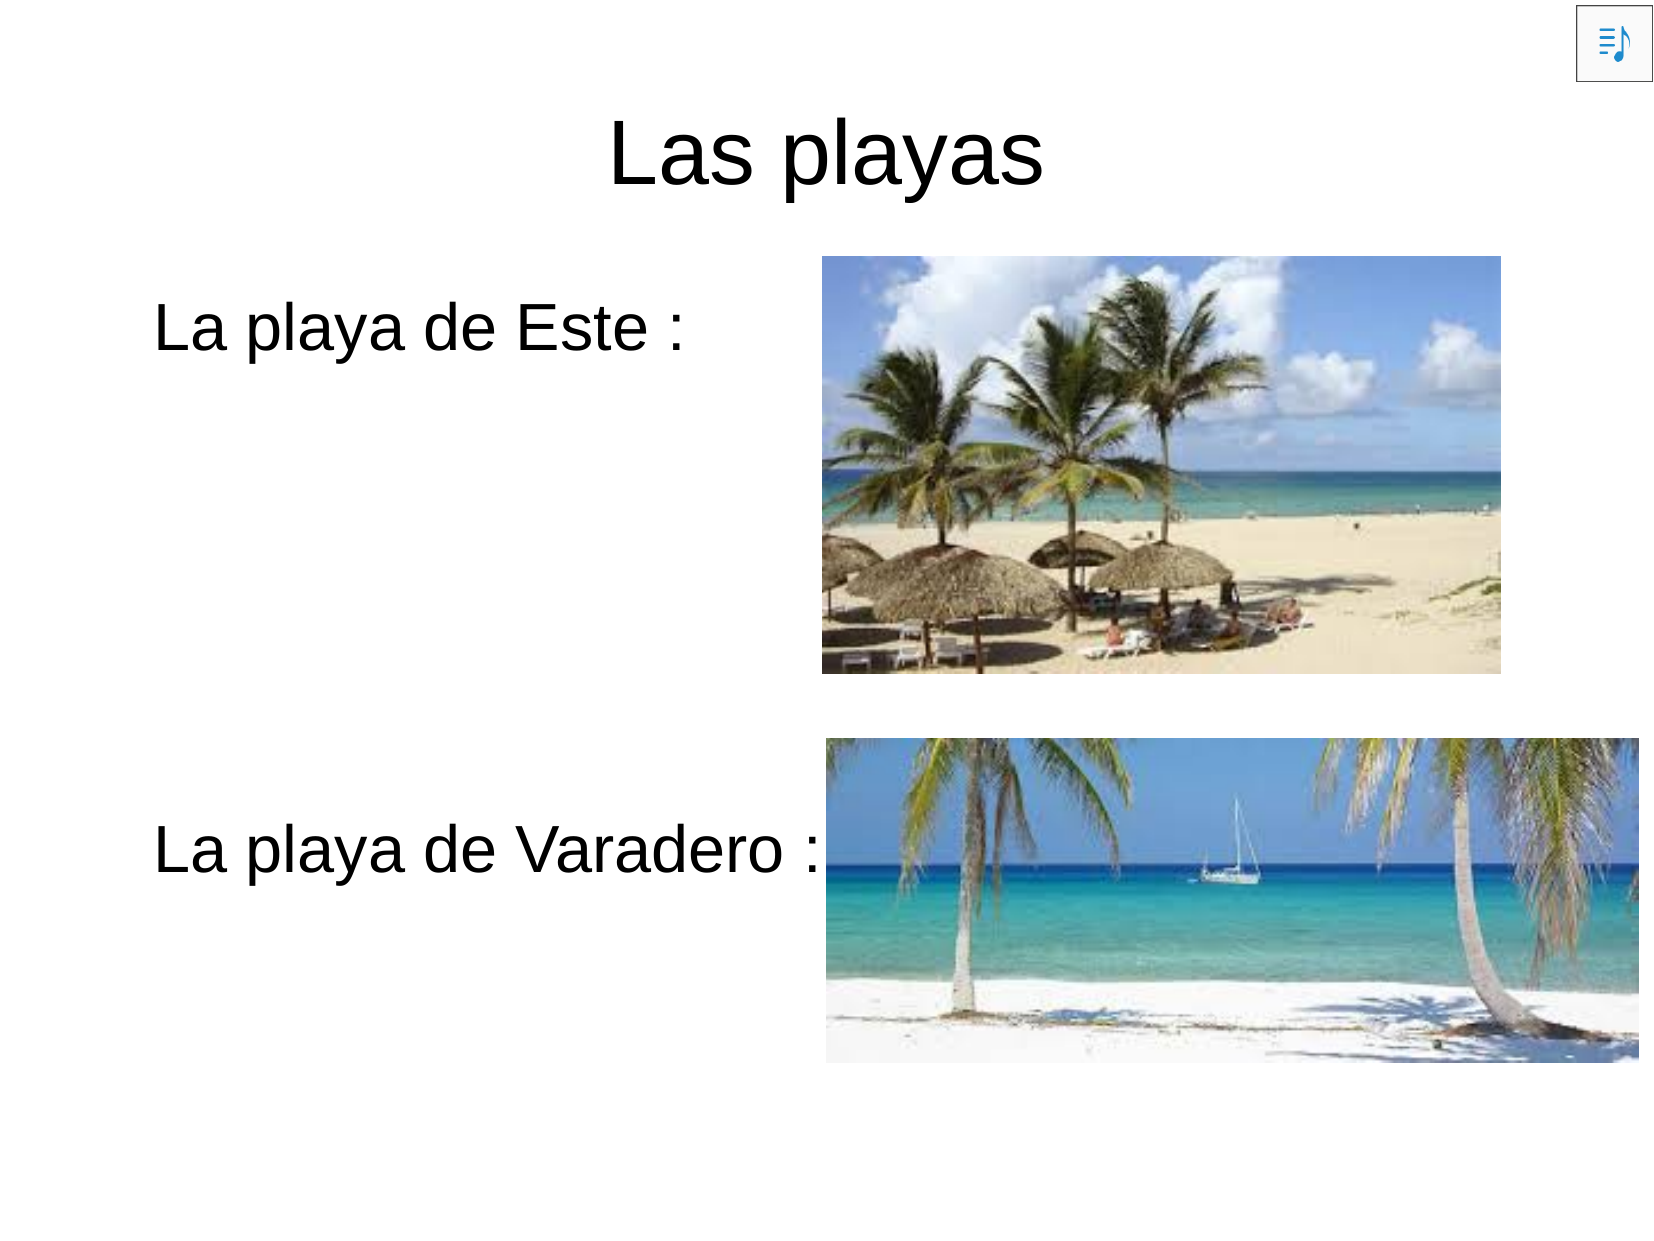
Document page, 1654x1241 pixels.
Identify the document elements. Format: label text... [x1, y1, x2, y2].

list La playa de Este : La playa de Varadero : [82, 290, 1571, 1010]
picture [0, 0, 1654, 1241]
text_box [1575, 4, 1654, 83]
title Las playas [82, 49, 1571, 257]
